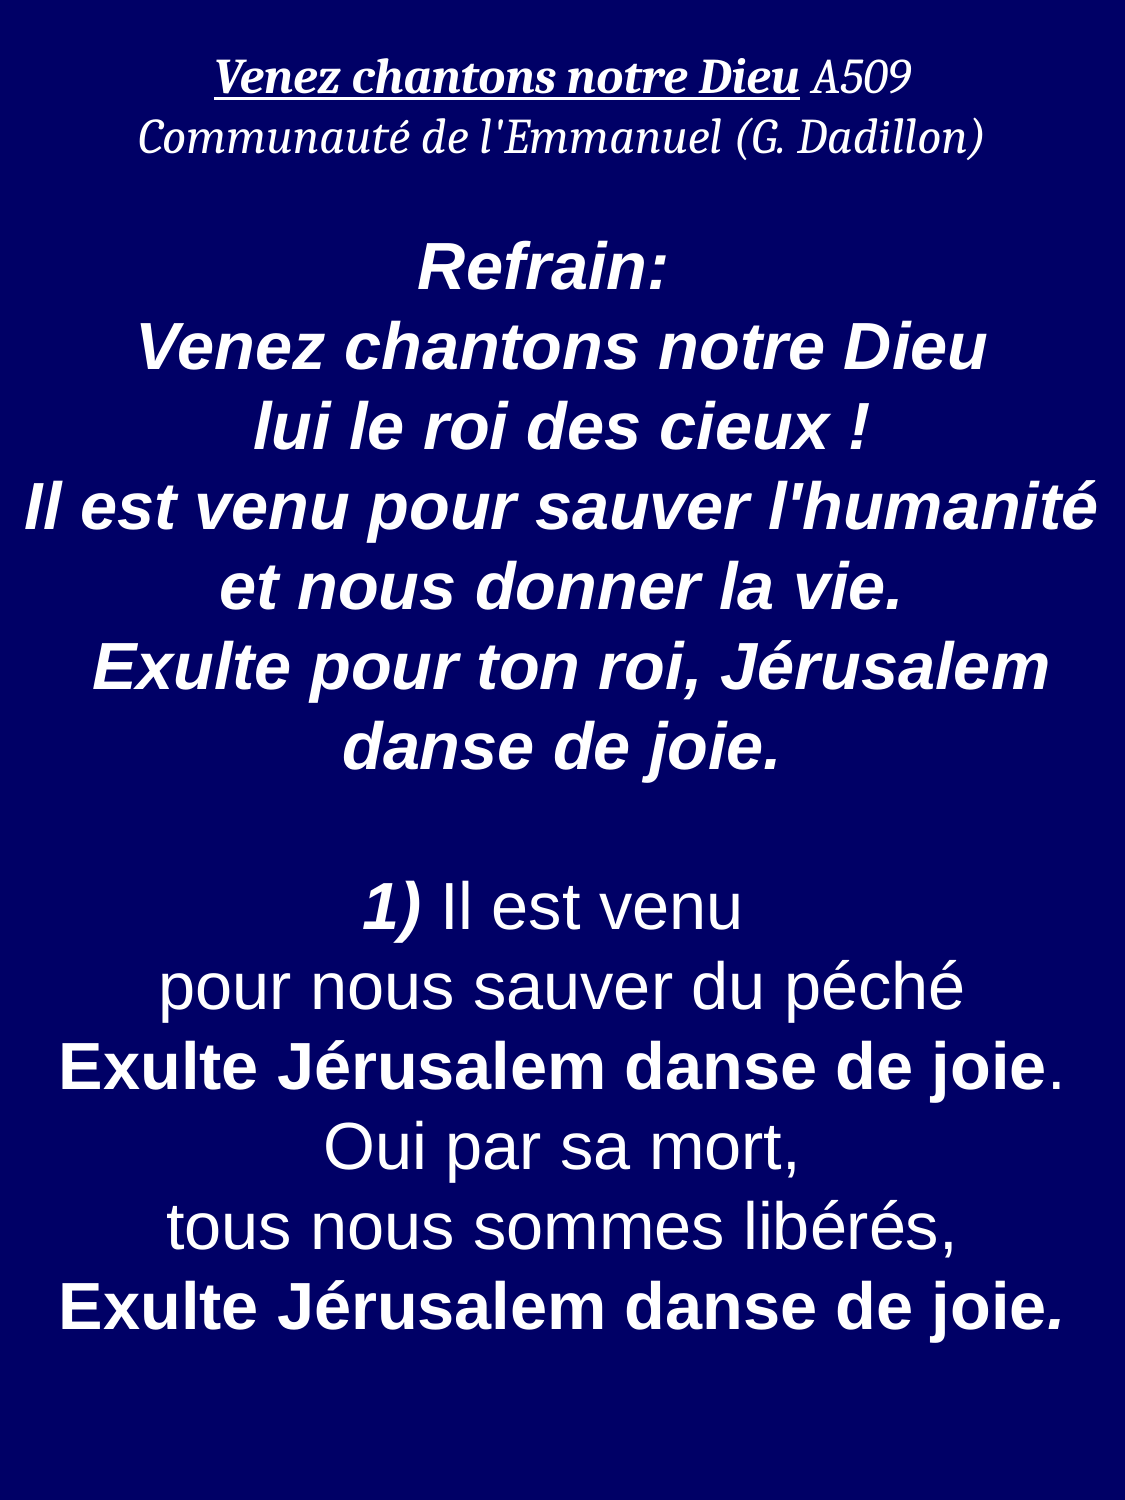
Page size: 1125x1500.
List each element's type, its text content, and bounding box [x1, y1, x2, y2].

text_box Venez chantons notre Dieu A509 Communauté de l'Emmanuel (G. Dadillon) Refrain: Venez chantons notre Dieu lui le roi des cieux ! Il est venu pour sauver l'humanité et nous donner la vie. Exulte pour ton roi, Jérusalem danse de joie. 1) Il est venu pour nous sauver du péché Exulte Jérusalem danse de joie. Oui par sa mort, tous nous sommes libérés, Exulte Jérusalem danse de joie. [0, 35, 1125, 1350]
